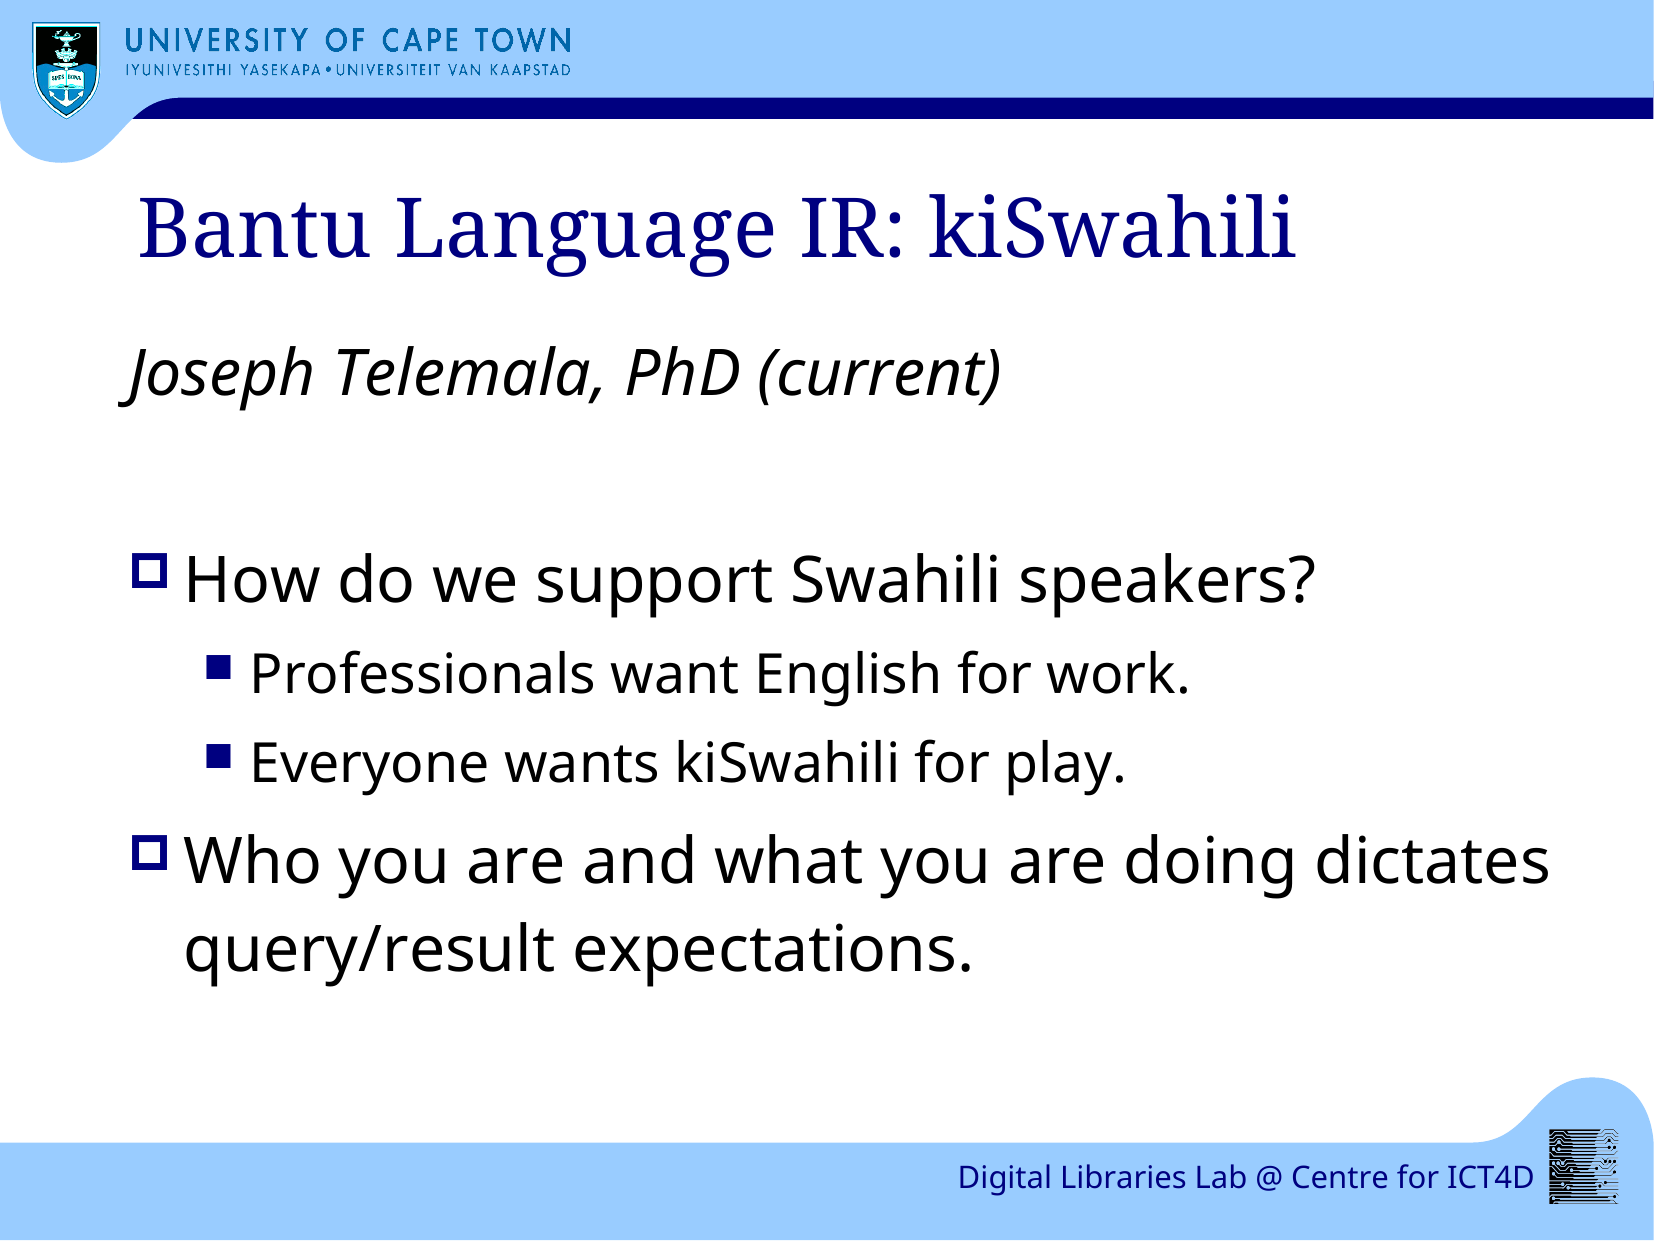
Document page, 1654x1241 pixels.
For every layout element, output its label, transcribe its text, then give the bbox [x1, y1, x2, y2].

picture [32, 22, 101, 120]
list Joseph Telemala, PhD (current) How do we support Swahili speakers? Professionals want English for work. Everyone wants kiSwahili for play. Who you are and what you are doing dictates query/result expectations. [128, 326, 1597, 1102]
title Bantu Language IR: kiSwahili [137, 155, 1598, 296]
picture [122, 25, 573, 78]
picture [1549, 1129, 1619, 1204]
